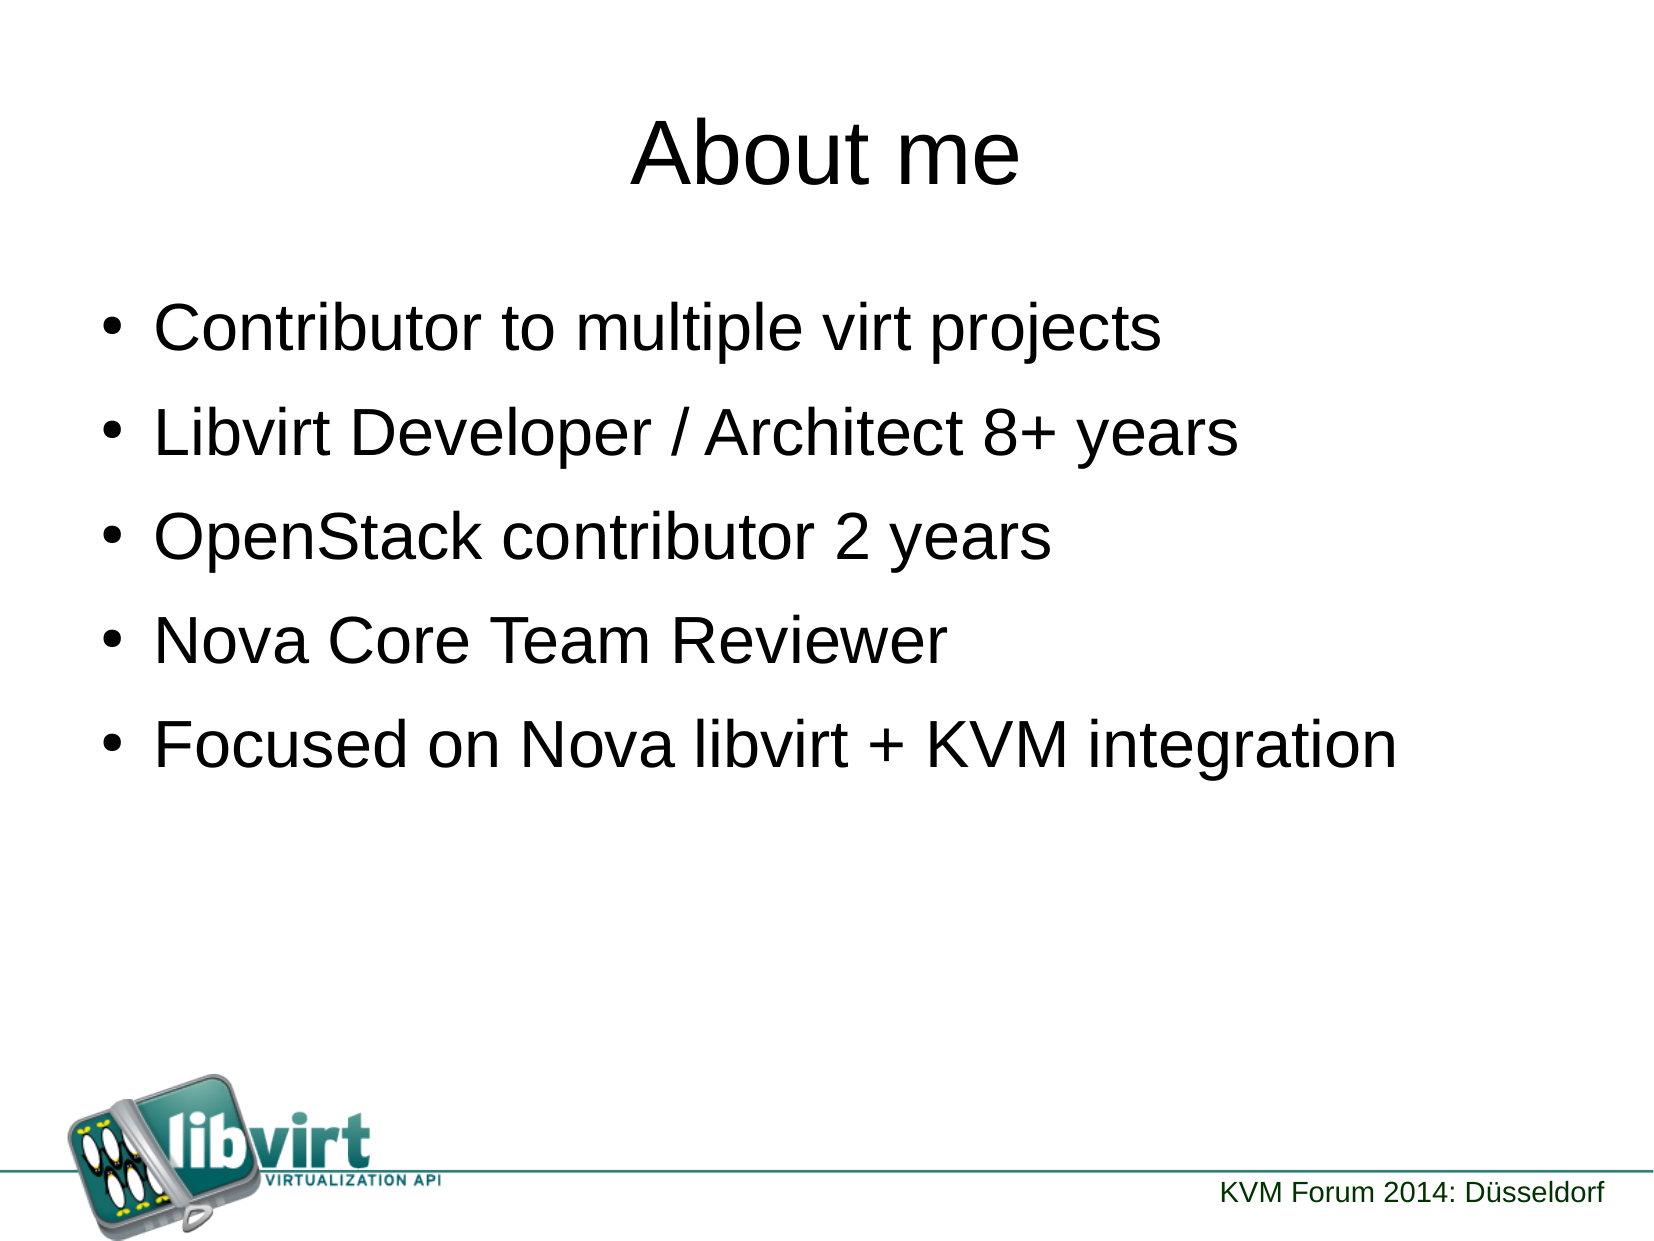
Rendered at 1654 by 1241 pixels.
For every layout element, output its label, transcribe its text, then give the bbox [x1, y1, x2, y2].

list Contributor to multiple virt projects Libvirt Developer / Architect 8+ years OpenStack contributor 2 years Nova Core Team Reviewer Focused on Nova libvirt + KVM integration [82, 290, 1571, 1010]
picture [0, 1074, 1654, 1241]
title About me [82, 49, 1571, 257]
